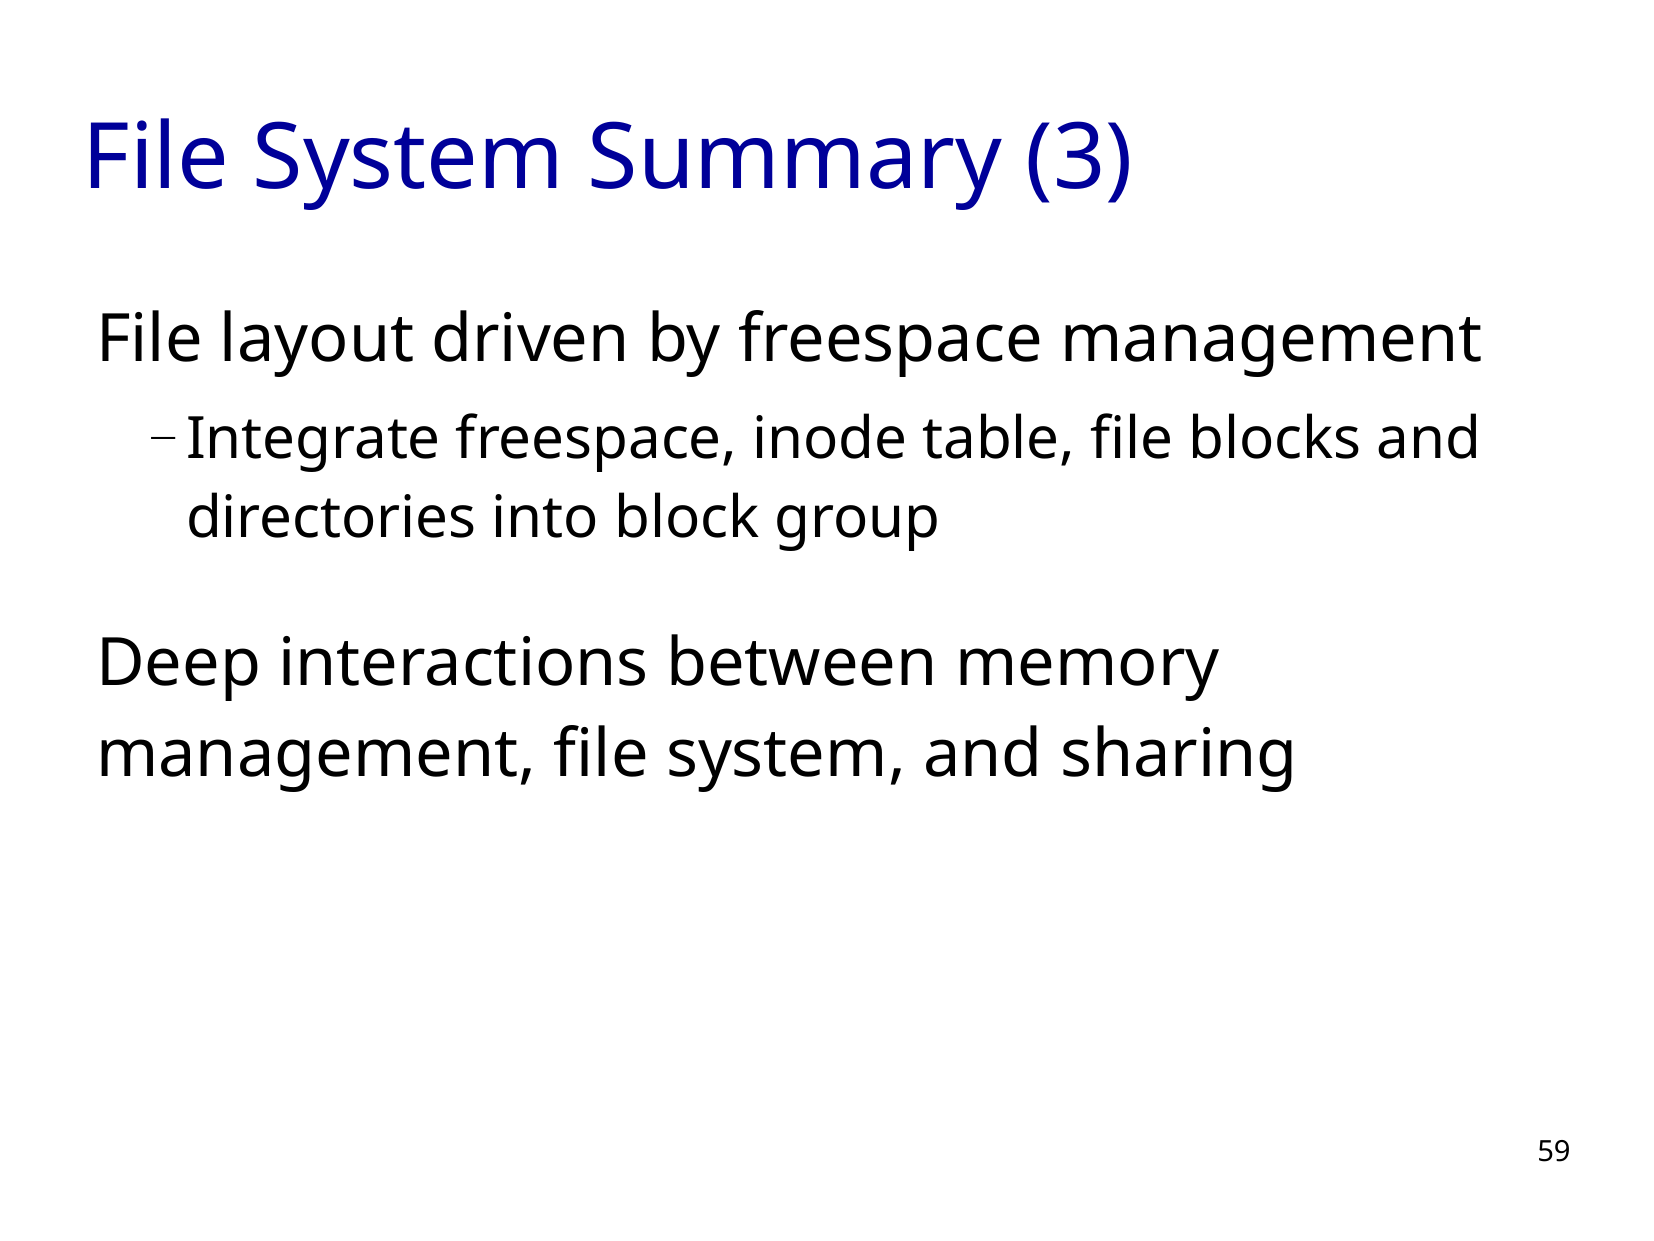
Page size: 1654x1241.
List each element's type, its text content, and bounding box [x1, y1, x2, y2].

list File layout driven by freespace management Integrate freespace, inode table, file blocks and directories into block group Deep interactions between memory management, file system, and sharing [60, 290, 1571, 1096]
title File System Summary (3) [82, 49, 1571, 257]
